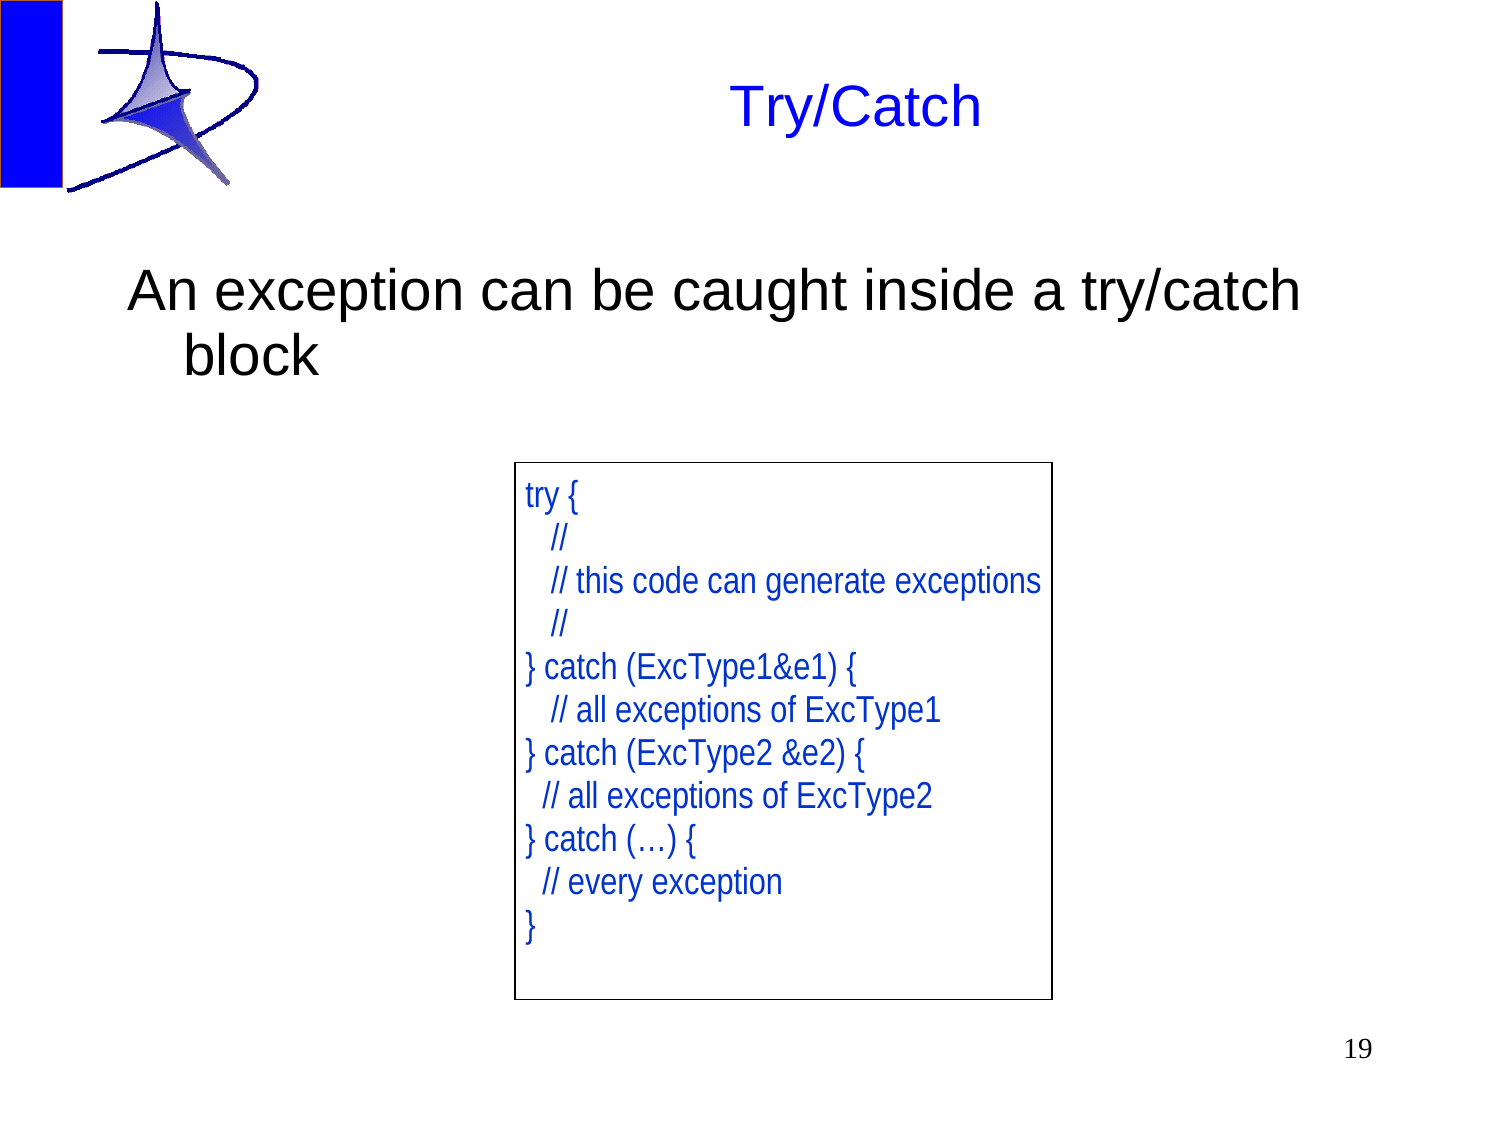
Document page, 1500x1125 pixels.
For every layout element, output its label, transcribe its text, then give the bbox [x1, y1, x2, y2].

title Try/Catch [262, 24, 1450, 188]
picture [62, 0, 263, 197]
text_box try { // // this code can generate exceptions // } catch (ExcType1&e1) { // all exceptions of ExcType1 } catch (ExcType2 &e2) { // all exceptions of ExcType2 } catch (…) { // every exception } [515, 462, 1053, 1000]
list An exception can be caught inside a try/catch block [112, 249, 1450, 445]
